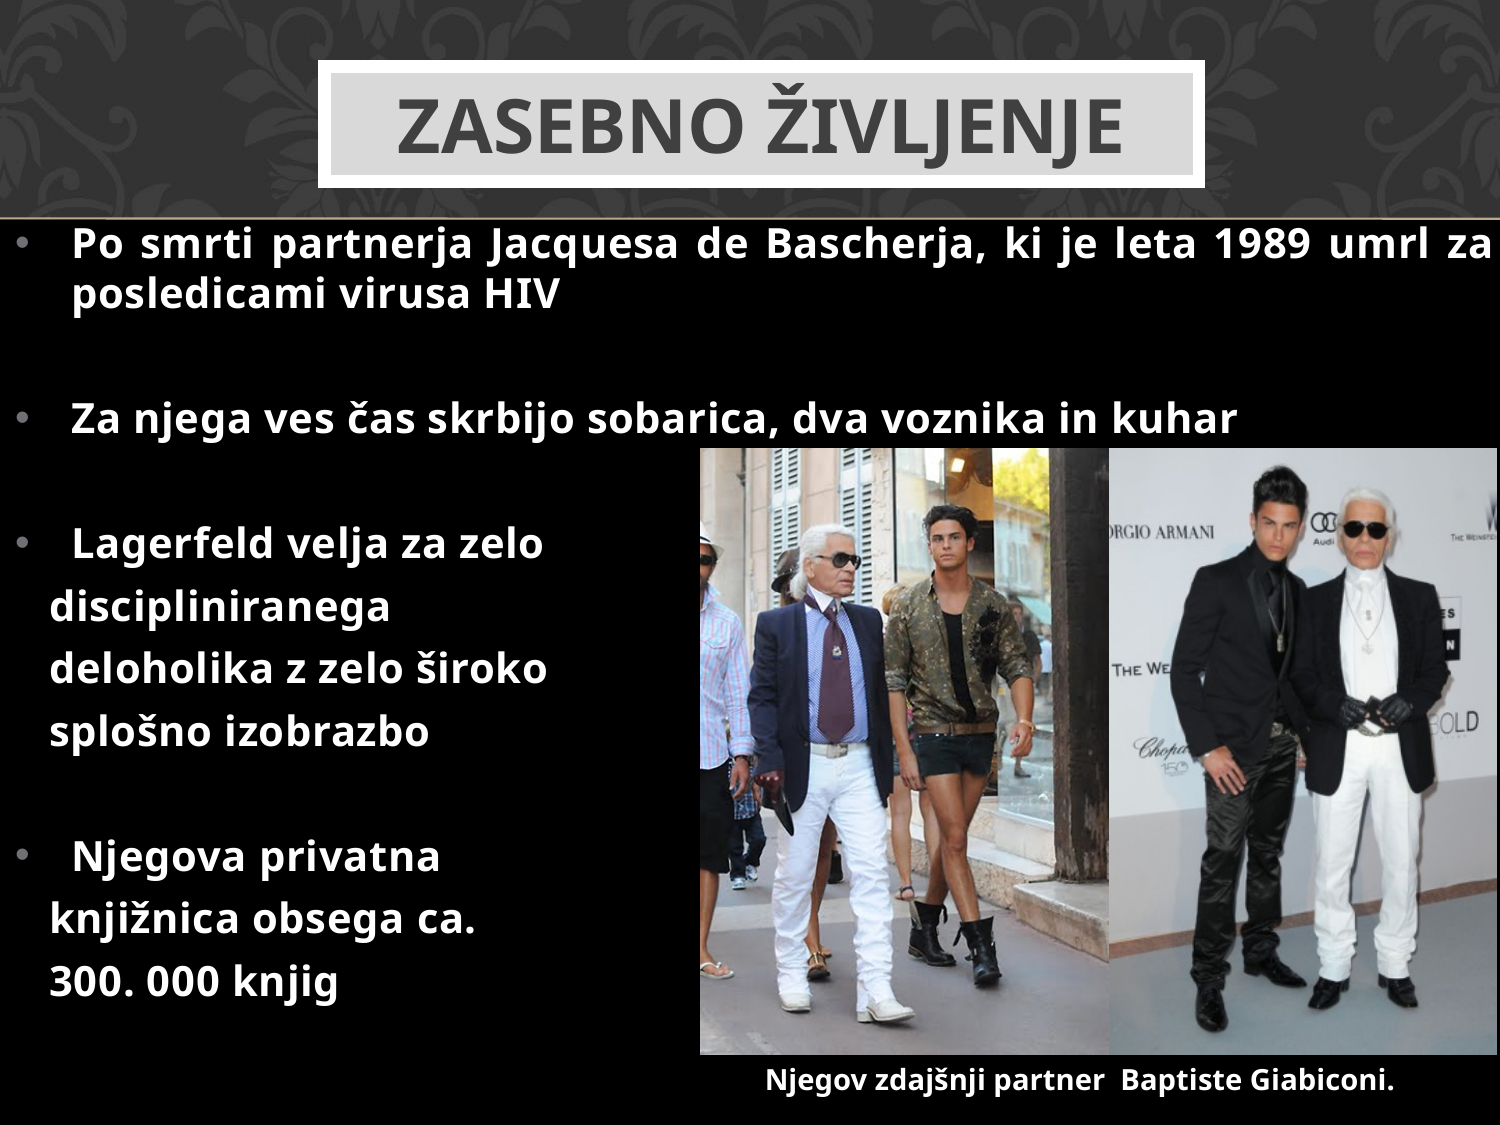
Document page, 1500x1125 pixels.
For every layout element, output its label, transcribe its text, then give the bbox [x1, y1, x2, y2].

list Po smrti partnerja Jacquesa de Bascherja, ki je leta 1989 umrl za posledicami virusa HIV Za njega ves čas skrbijo sobarica, dva voznika in kuhar Lagerfeld velja za zelo discipliniranega deloholika z zelo široko splošno izobrazbo Njegova privatna knjižnica obsega ca. 300. 000 knjig [0, 209, 1500, 1105]
picture [0, 0, 1500, 209]
text_box Njegov zdajšnji partner Baptiste Giabiconi. [750, 1053, 1500, 1104]
title ZASEBNO ŽIVLJENJE [324, 66, 1199, 182]
picture [700, 448, 1497, 1055]
